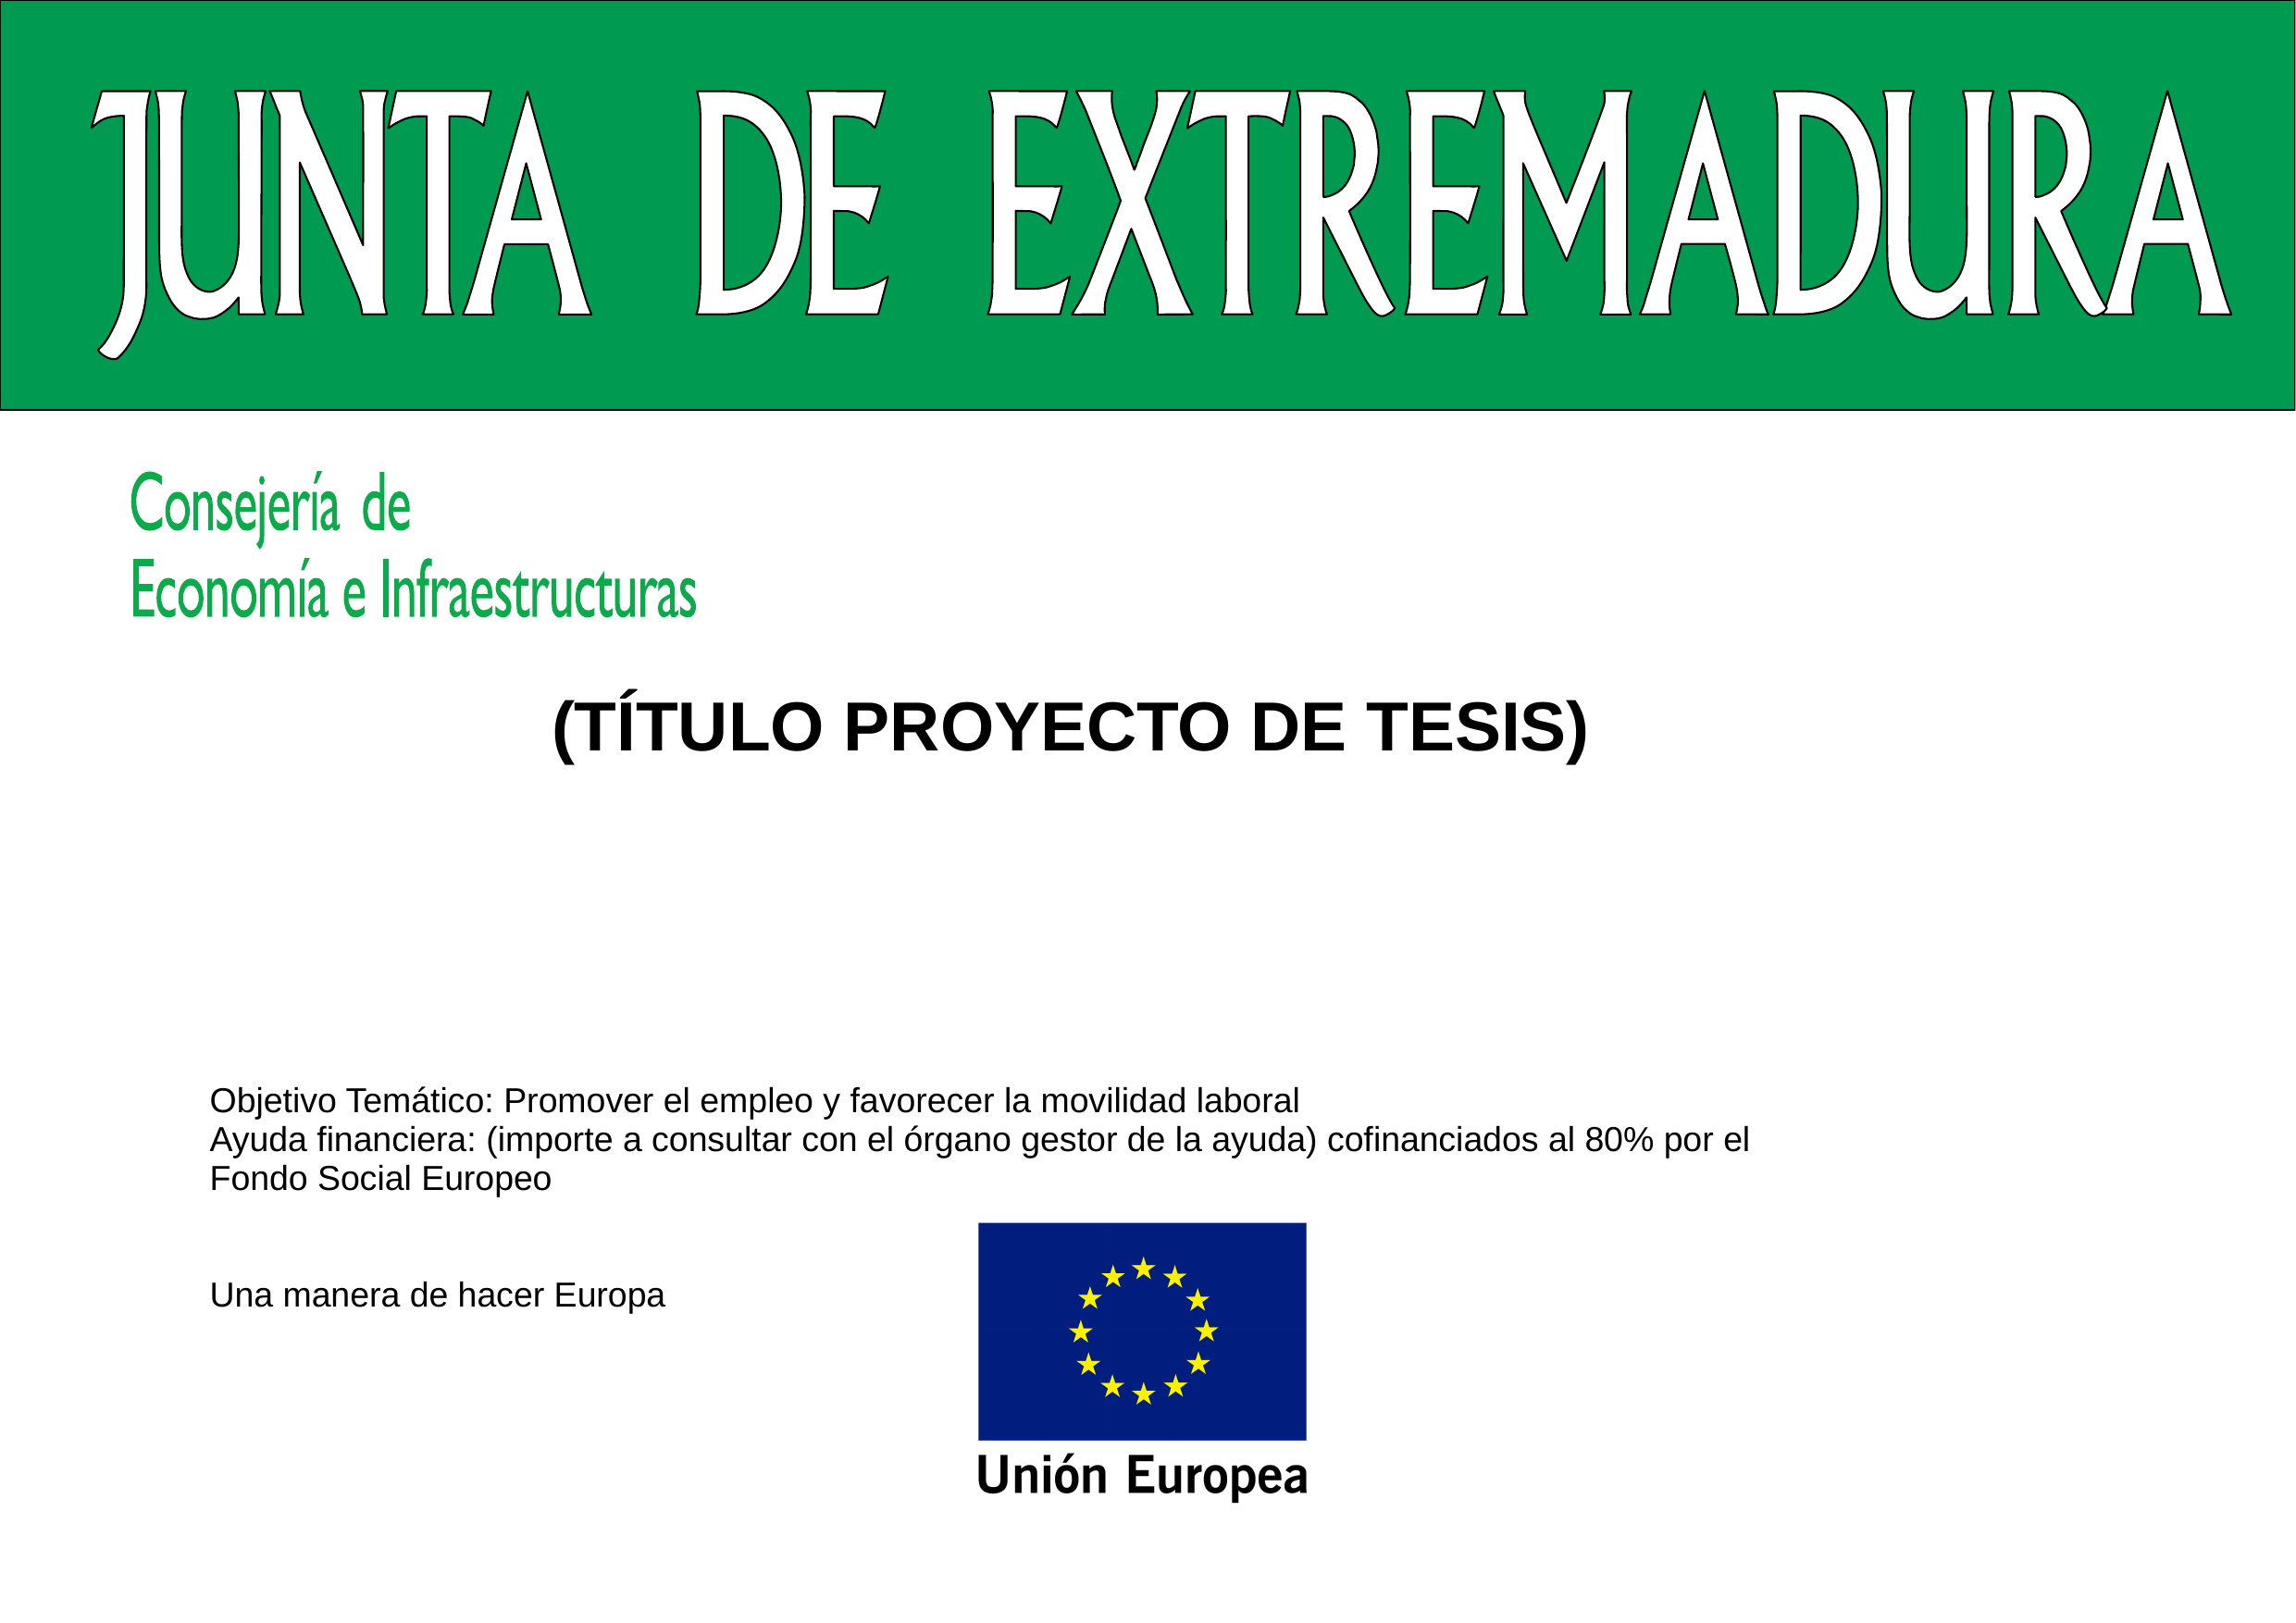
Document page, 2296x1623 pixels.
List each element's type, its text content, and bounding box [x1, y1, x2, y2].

text_box [207, 577, 228, 617]
text_box [388, 490, 410, 531]
text_box [640, 577, 678, 618]
text_box [363, 472, 385, 530]
text_box [299, 578, 304, 617]
text_box [512, 570, 530, 618]
text_box [383, 559, 389, 617]
text_box [156, 577, 176, 618]
text_box (TÍTULO PROYECTO DE TESIS) [538, 681, 1861, 945]
text_box [595, 570, 614, 618]
text_box [552, 578, 572, 618]
text_box [193, 490, 213, 530]
text_box [431, 577, 470, 618]
text_box [416, 558, 432, 617]
text_box [614, 578, 635, 618]
text_box [495, 577, 512, 618]
text_box [165, 491, 190, 531]
text_box [133, 559, 155, 617]
text_box [260, 577, 295, 617]
text_box [256, 491, 265, 550]
text_box [230, 578, 257, 618]
text_box [575, 577, 595, 618]
text_box [532, 577, 550, 617]
text_box [313, 471, 323, 484]
text_box [259, 476, 265, 485]
text_box [320, 490, 341, 531]
text_box [312, 491, 317, 530]
text_box [301, 558, 310, 571]
text_box [343, 577, 366, 618]
text_box [178, 578, 204, 618]
text_box [394, 577, 415, 617]
text_box [293, 490, 311, 530]
text_box [130, 471, 163, 531]
text_box [217, 490, 233, 531]
text_box [679, 577, 697, 618]
picture [973, 1414, 1312, 1508]
text_box [235, 490, 256, 531]
text_box [268, 490, 290, 531]
text_box [0, 0, 2295, 410]
text_box Objetivo Temático: Promover el empleo y favorecer la movilidad laboral Ayuda financiera: (importe a consultar con el órgano gestor de la ayuda) cofinanciados al 80% por el Fondo Social Europeo Una manera de hacer Europa [195, 1074, 1973, 1414]
text_box [471, 577, 493, 618]
text_box [308, 577, 329, 618]
